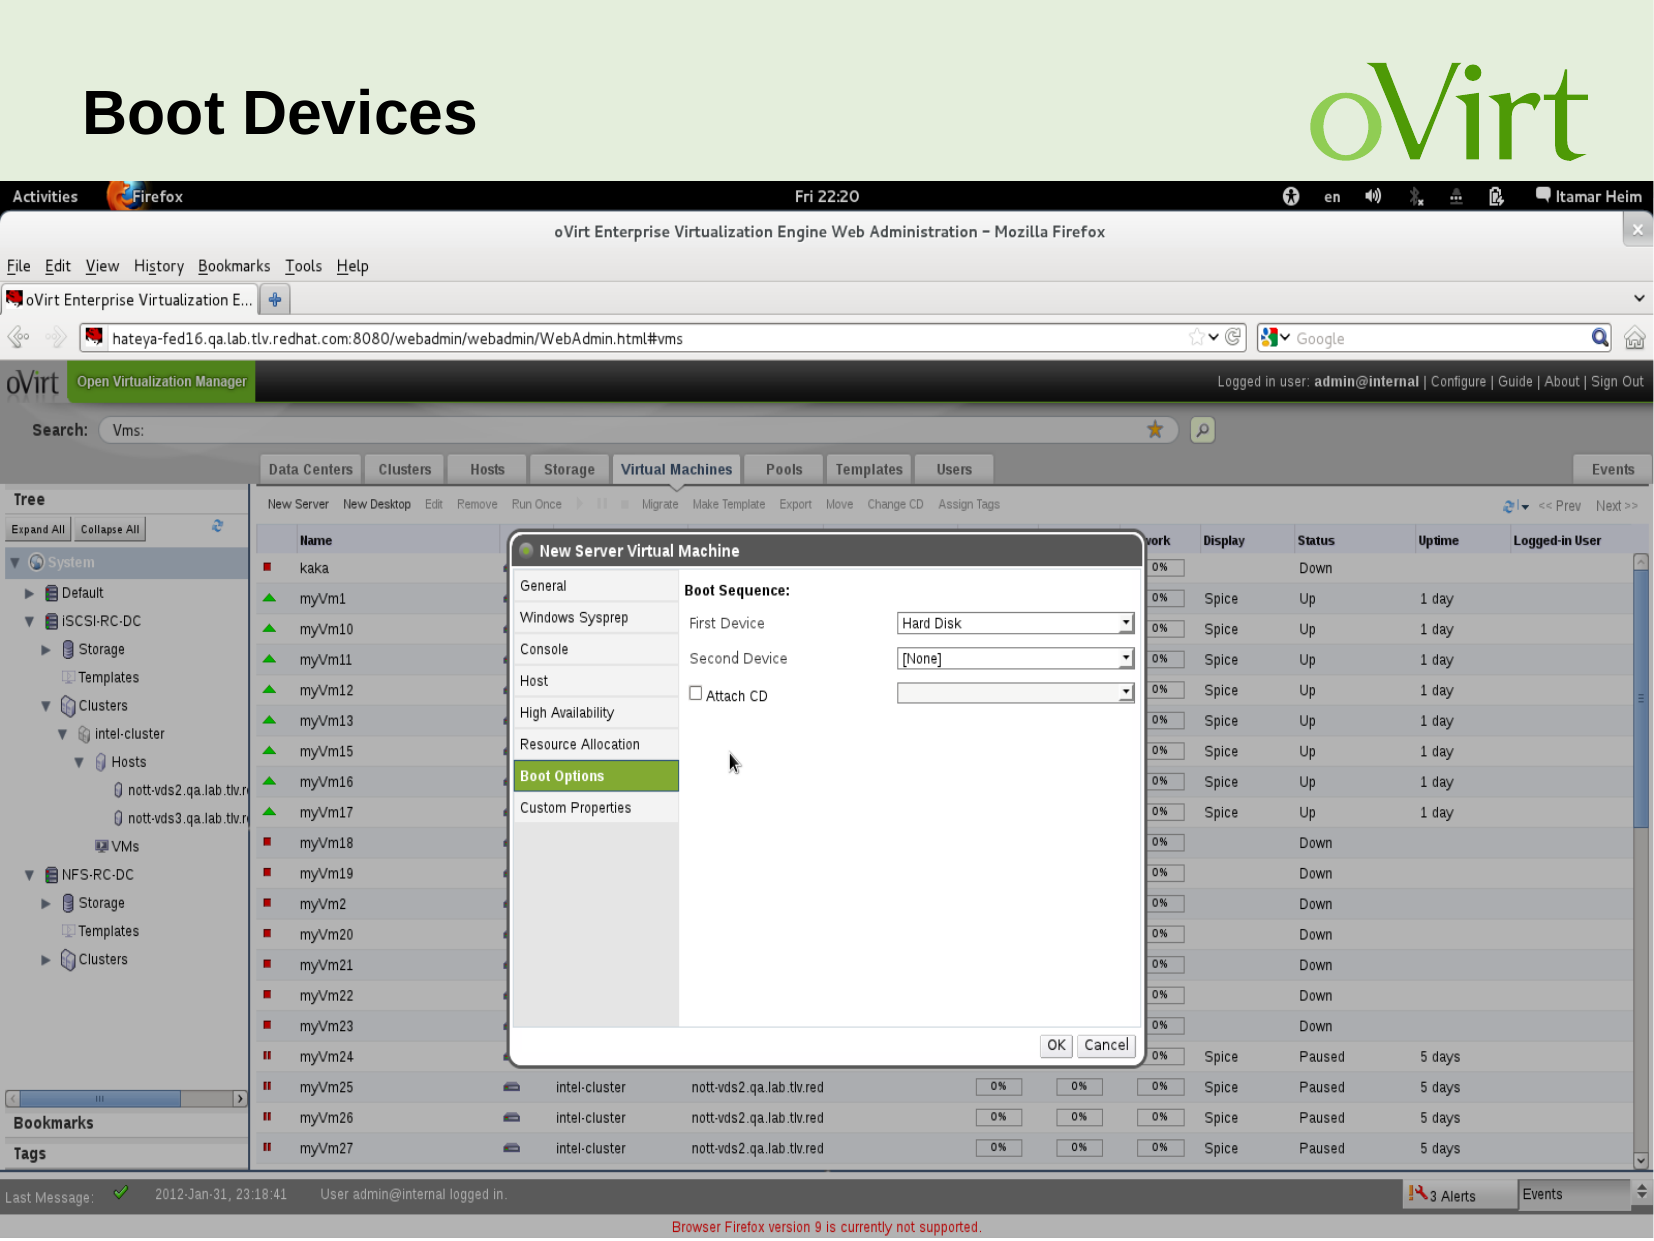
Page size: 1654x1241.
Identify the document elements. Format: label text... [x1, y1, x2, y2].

picture [0, 181, 1654, 1238]
title Boot Devices [82, 37, 1571, 181]
